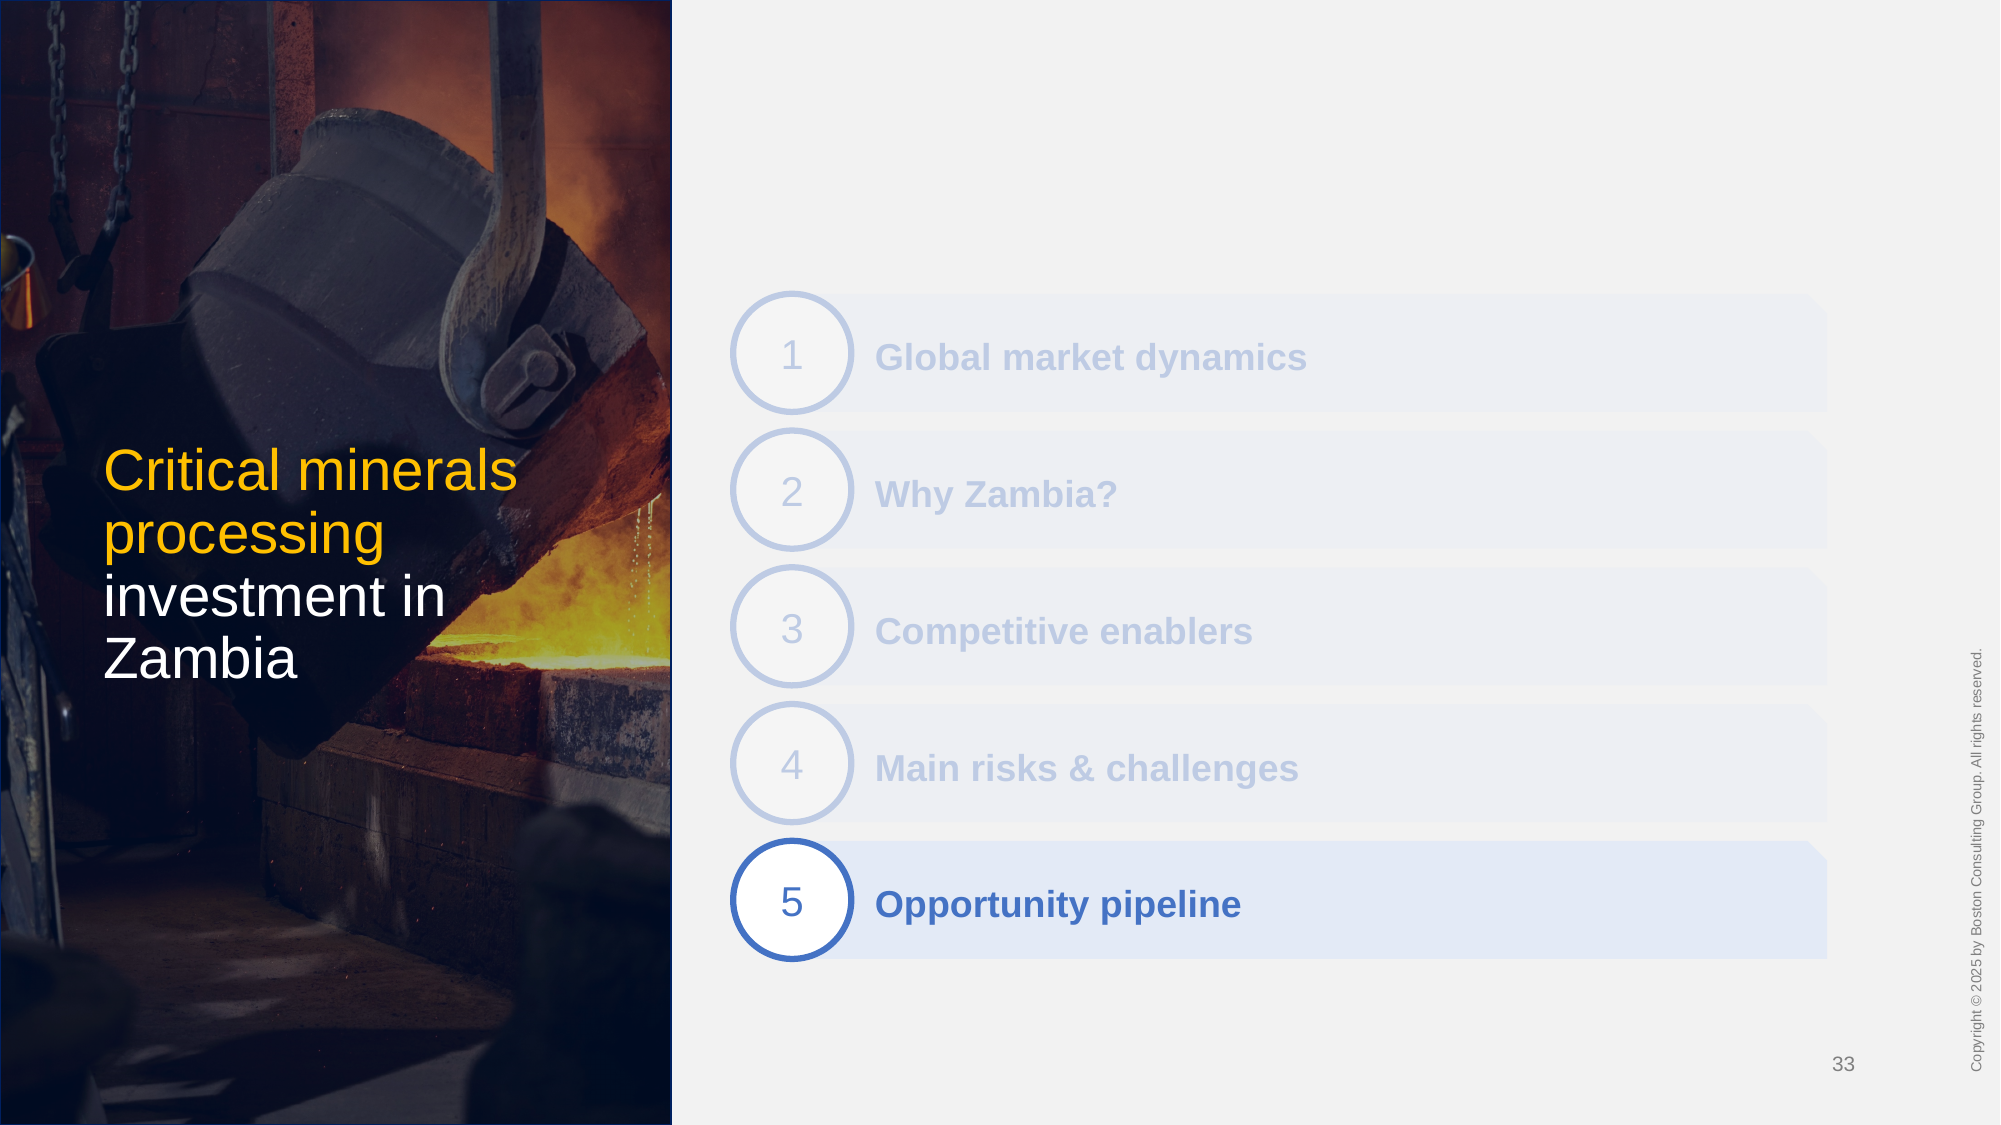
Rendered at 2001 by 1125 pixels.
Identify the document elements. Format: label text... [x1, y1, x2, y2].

text_box [695, 285, 1897, 829]
title Critical minerals processing investment in Zambia [103, 439, 617, 686]
text_box [0, 0, 671, 1125]
text_box 5 [733, 840, 852, 959]
text_box Opportunity pipeline [803, 840, 1828, 959]
